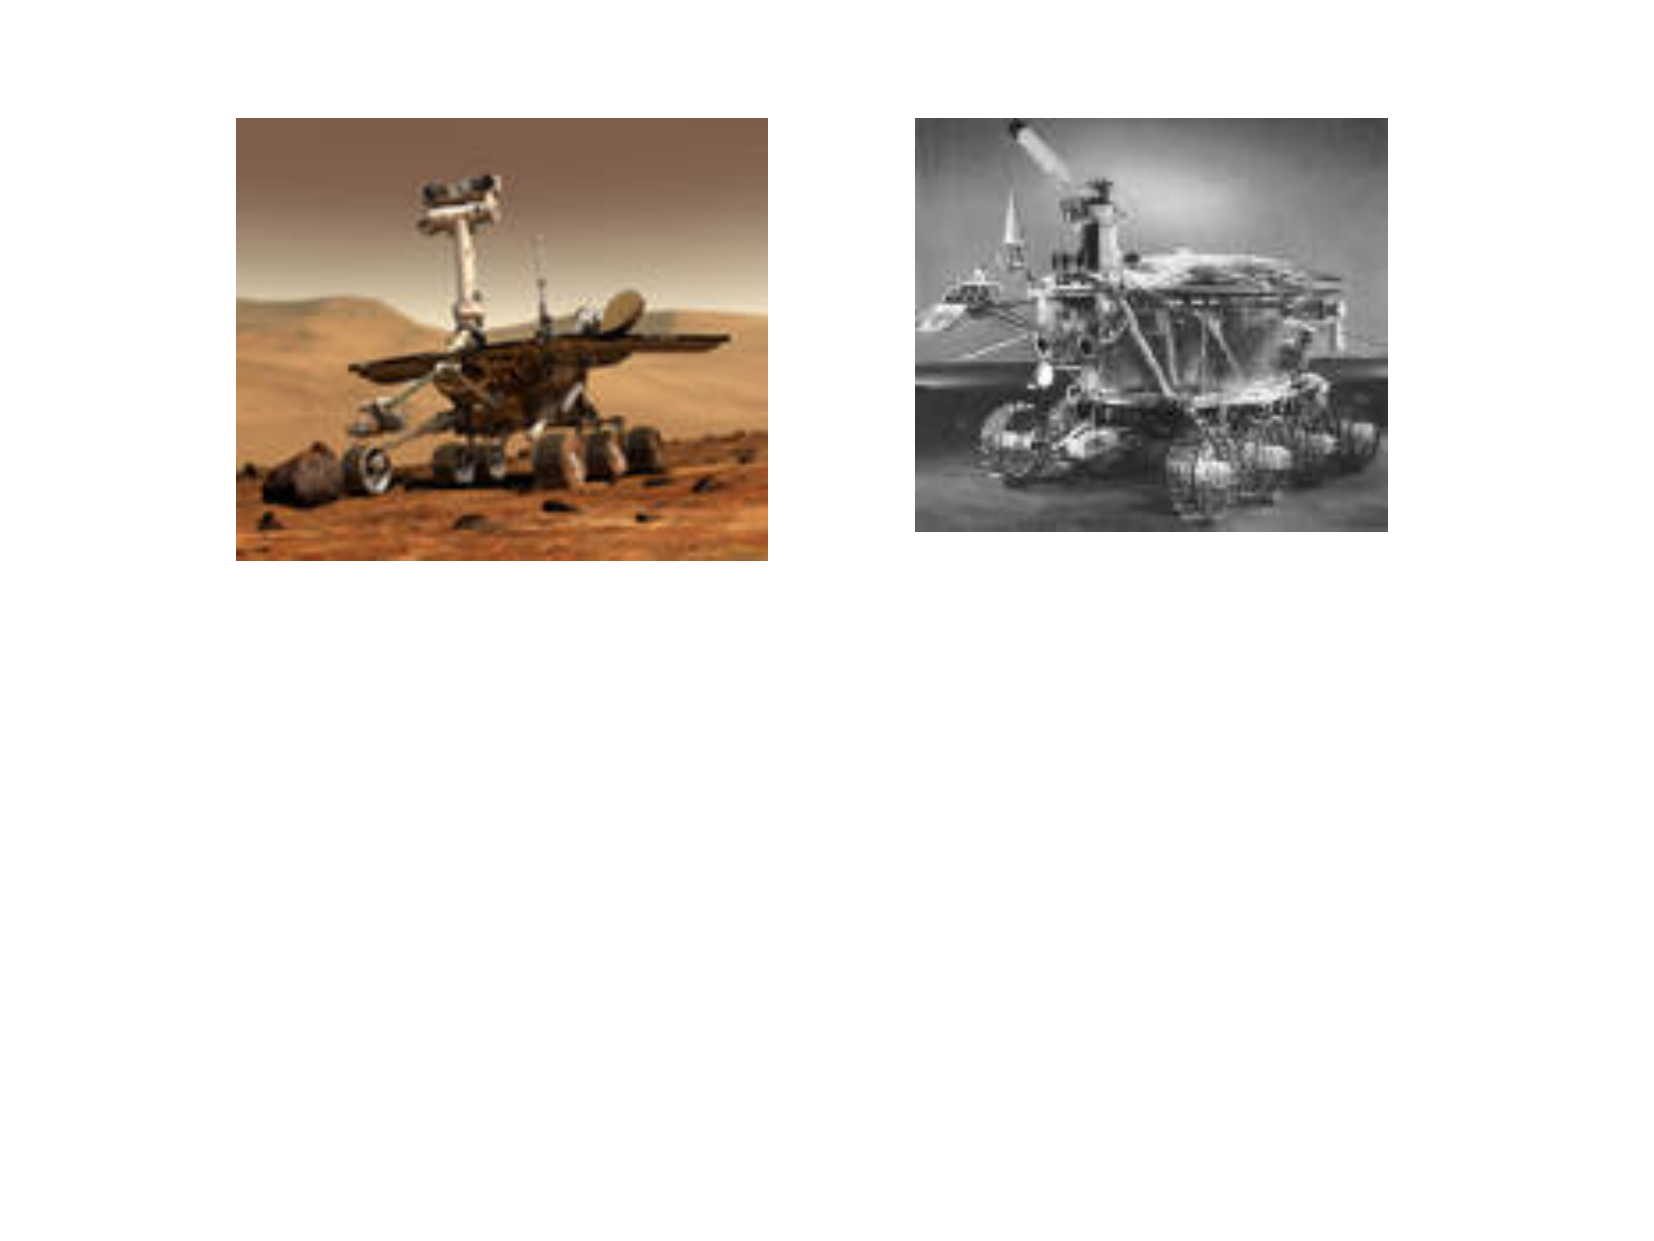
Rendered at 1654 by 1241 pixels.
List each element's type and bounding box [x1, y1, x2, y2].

picture [915, 118, 1388, 532]
picture [236, 118, 768, 562]
